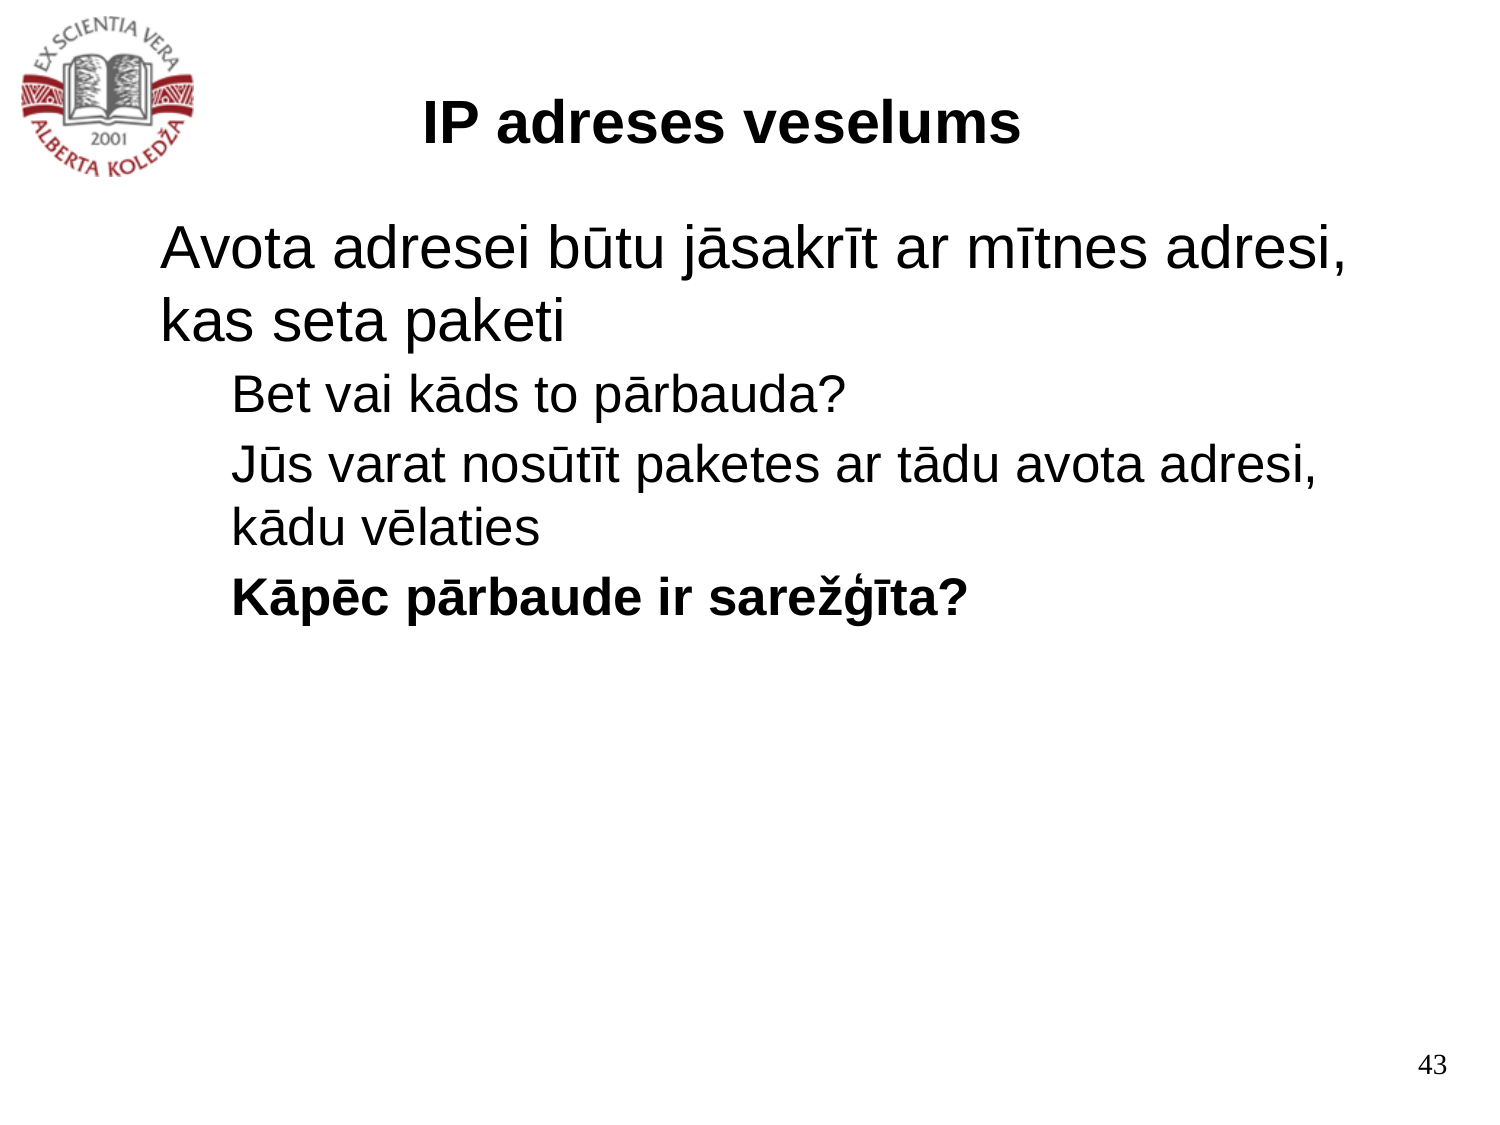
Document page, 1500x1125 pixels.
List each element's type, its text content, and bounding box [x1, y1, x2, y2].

list Avota adresei būtu jāsakrīt ar mītnes adresi, kas seta paketi Bet vai kāds to pārbauda? Jūs varat nosūtīt paketes ar tādu avota adresi, kādu vēlaties Kāpēc pārbaude ir sarežģīta? [74, 200, 1463, 1101]
title IP adreses veselums [50, 62, 1374, 175]
picture [21, 16, 194, 177]
